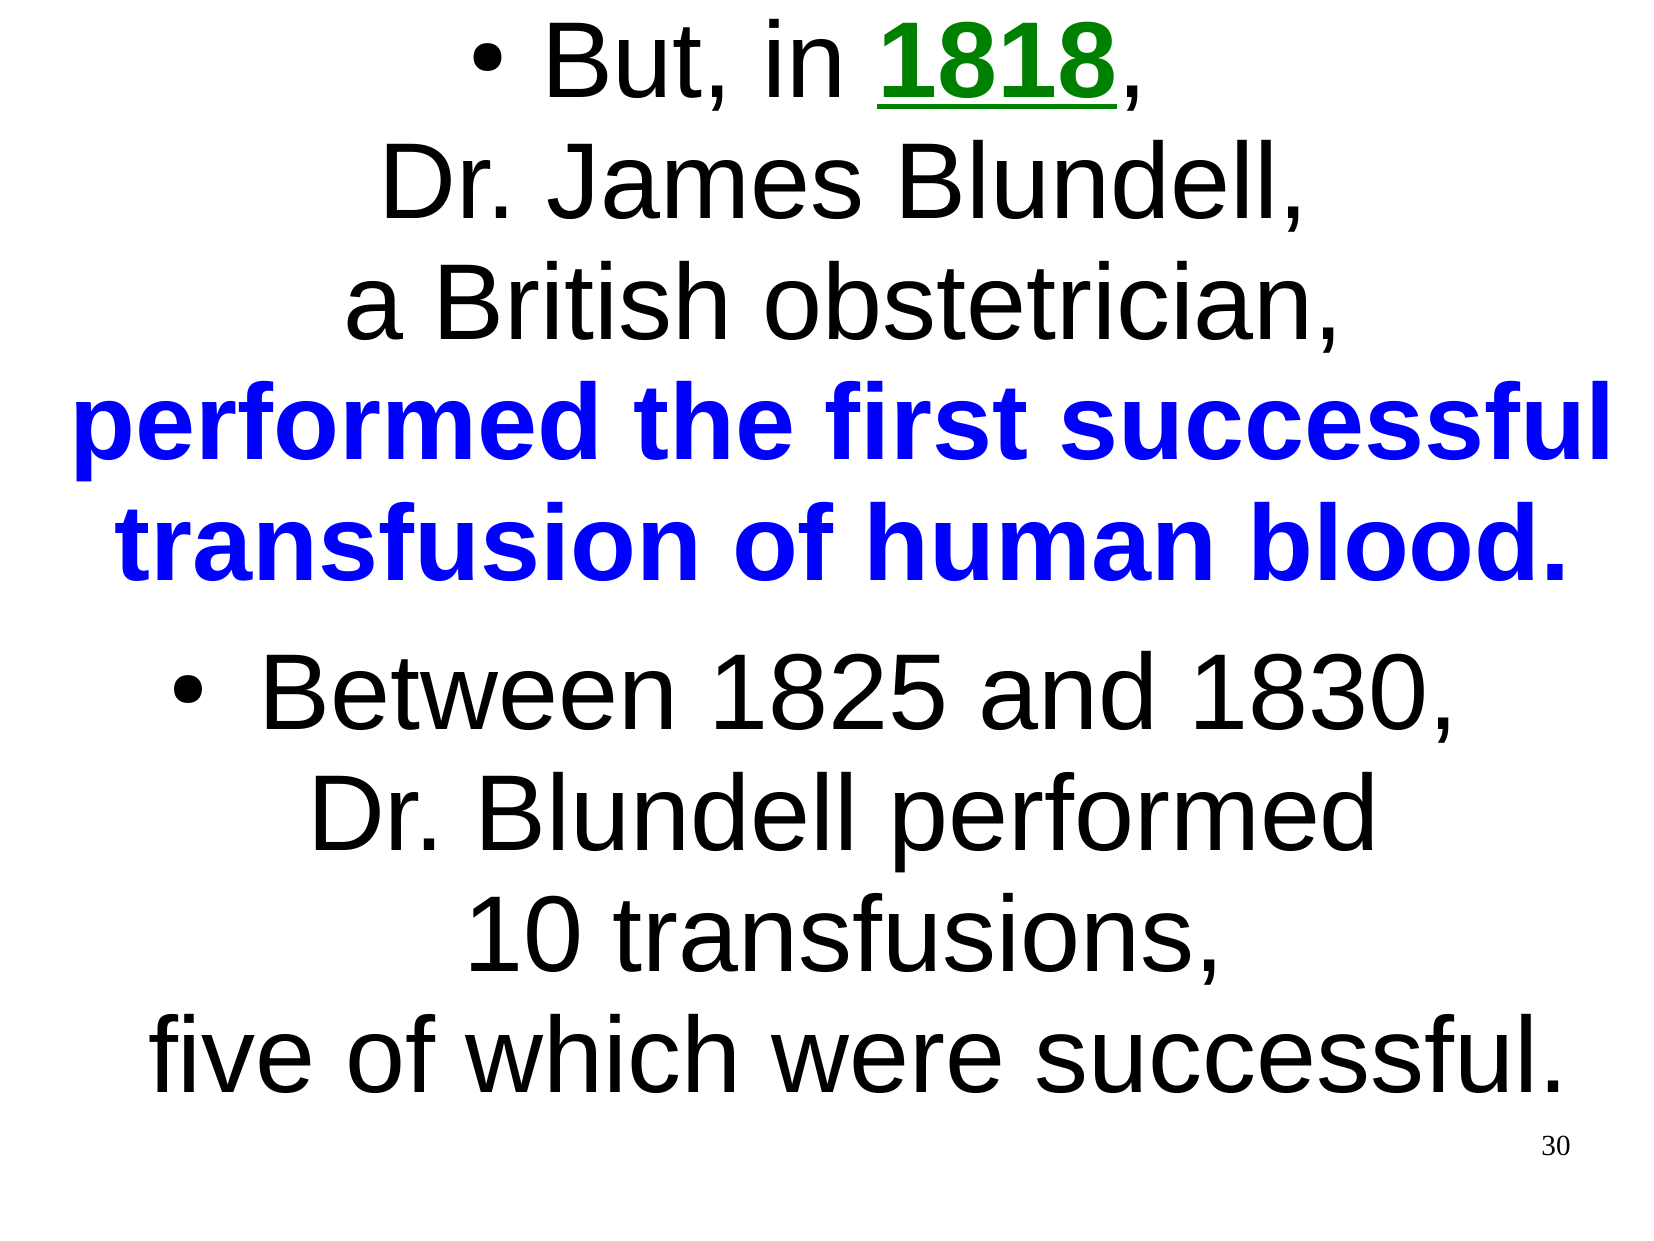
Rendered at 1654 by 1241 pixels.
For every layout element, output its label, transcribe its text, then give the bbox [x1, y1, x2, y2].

list But, in 1818, Dr. James Blundell, a British obstetrician, performed the first successful transfusion of human blood. Between 1825 and 1830, Dr. Blundell performed 10 transfusions, five of which were successful. [0, 0, 1651, 1238]
